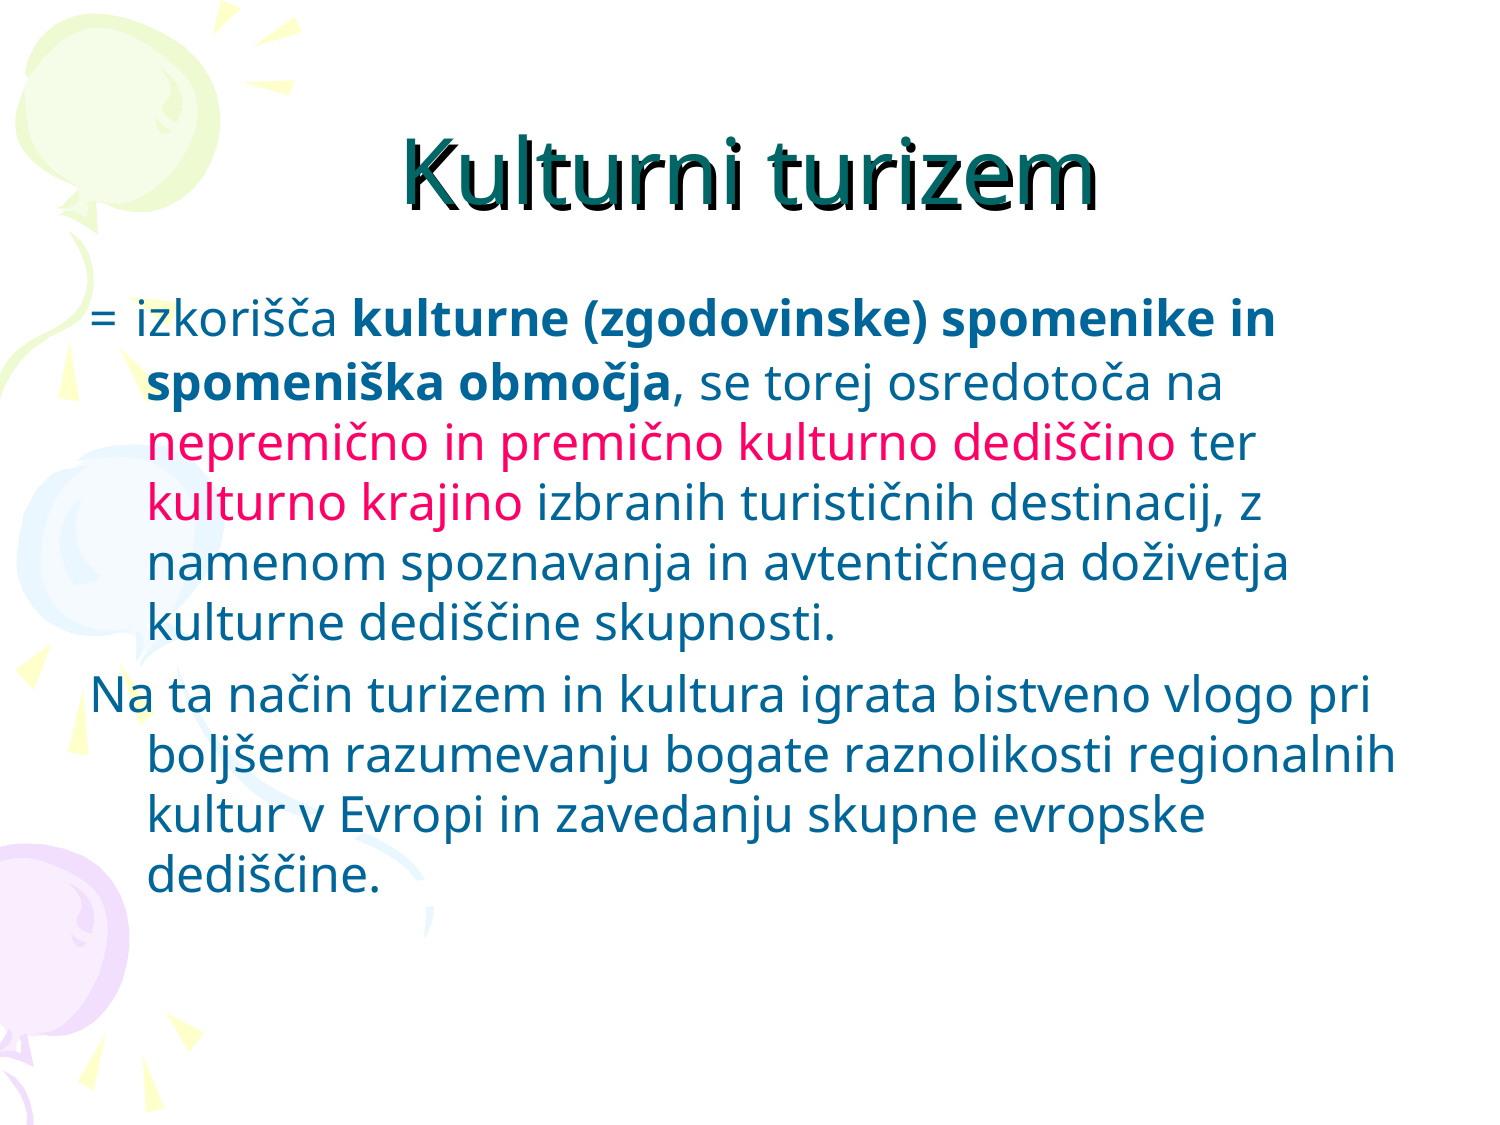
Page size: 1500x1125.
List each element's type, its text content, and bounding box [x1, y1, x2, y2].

title Kulturni turizem [72, 16, 1426, 233]
list = izkorišča kulturne (zgodovinske) spomenike in spomeniška območja, se torej osredotoča na nepremično in premično kulturno dediščino ter kulturno krajino izbranih turističnih destinacij, z namenom spoznavanja in avtentičnega doživetja kulturne dediščine skupnosti. Na ta način turizem in kultura igrata bistveno vlogo pri boljšem razumevanju bogate raznolikosti regionalnih kultur v Evropi in zavedanju skupne evropske dediščine. [75, 262, 1426, 994]
